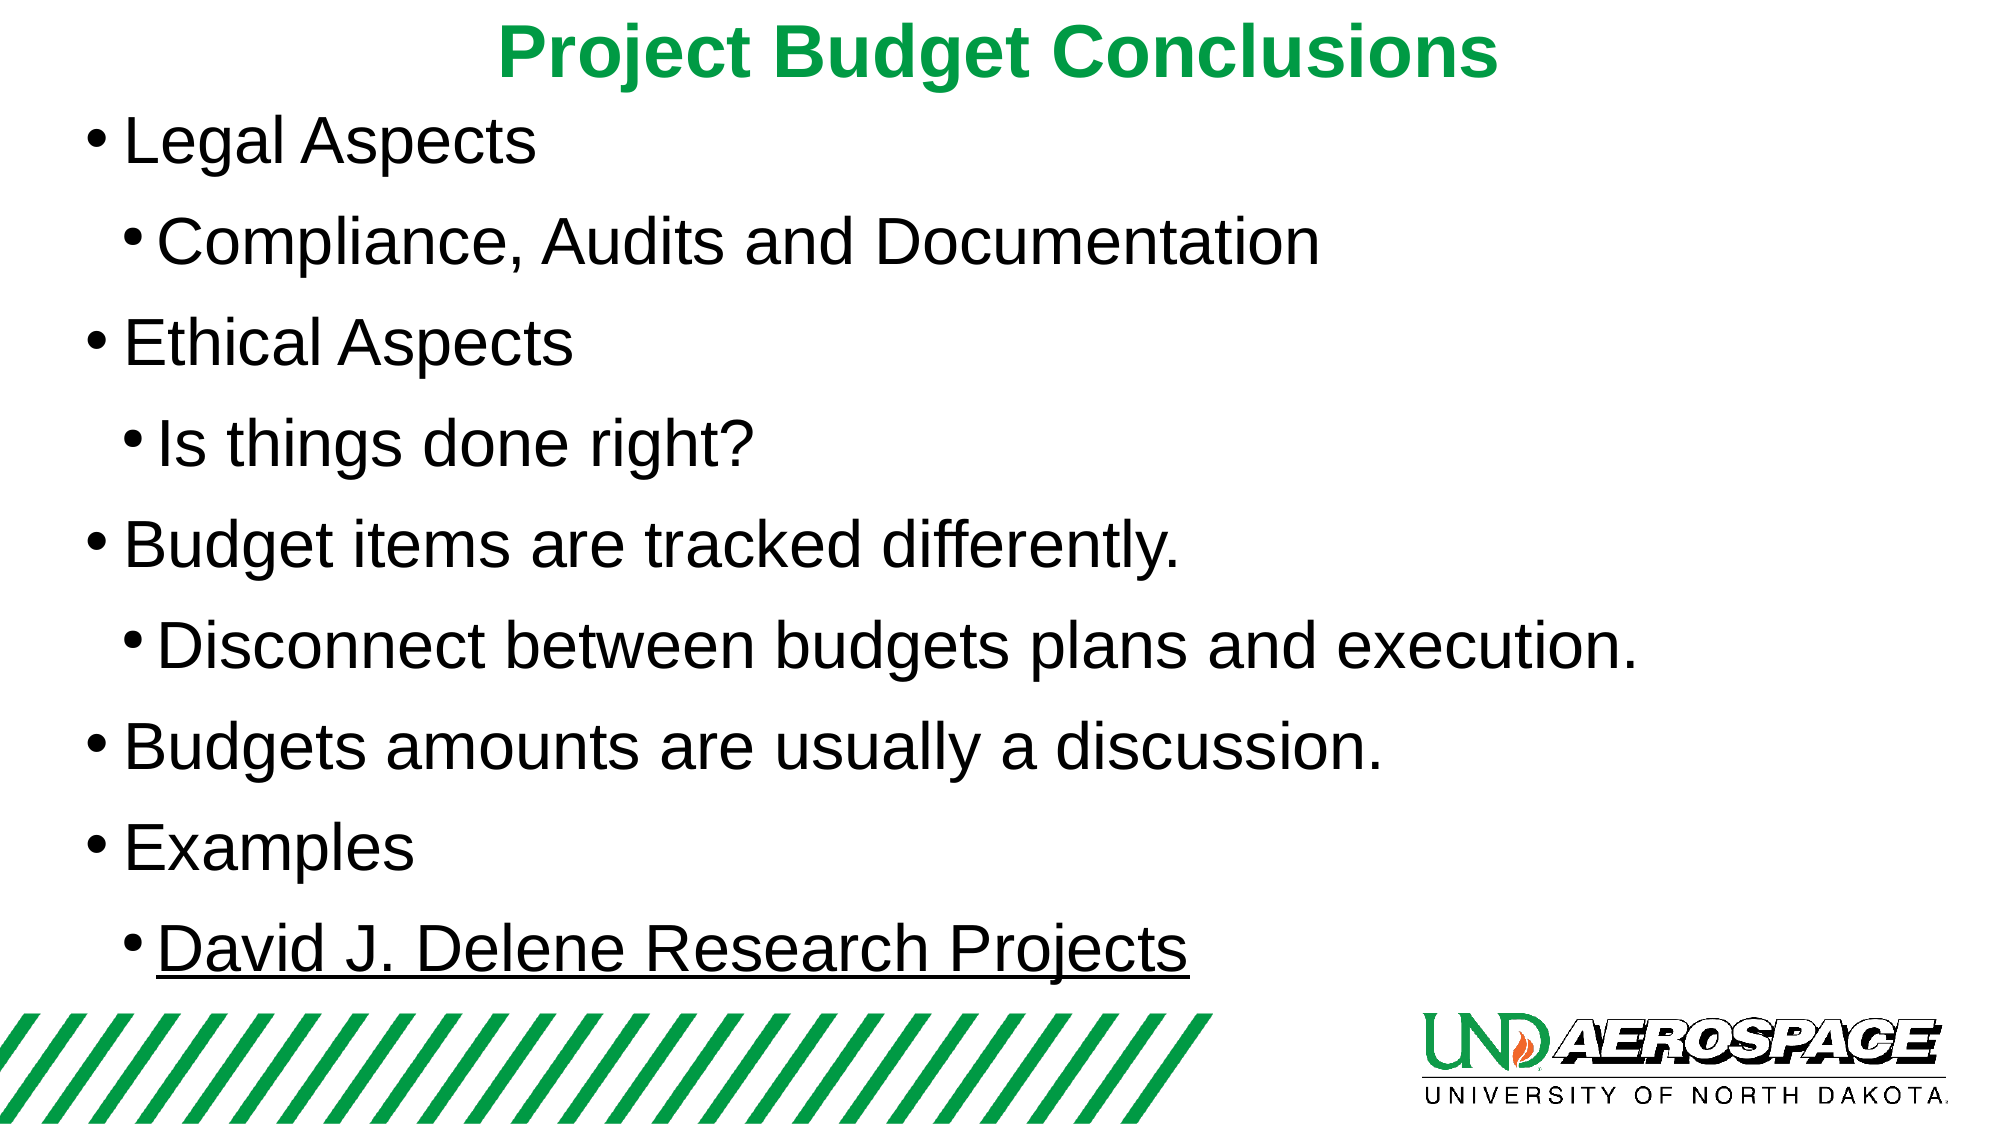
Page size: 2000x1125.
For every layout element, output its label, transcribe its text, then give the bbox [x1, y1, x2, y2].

text_box Legal Aspects Compliance, Audits and Documentation Ethical Aspects Is things done right? Budget items are tracked differently. Disconnect between budgets plans and execution. Budgets amounts are usually a discussion. Examples David J. Delene Research Projects [70, 77, 1915, 986]
picture [1422, 1013, 1948, 1104]
picture [0, 1013, 1213, 1124]
text_box Project Budget Conclusions [0, 0, 2000, 96]
